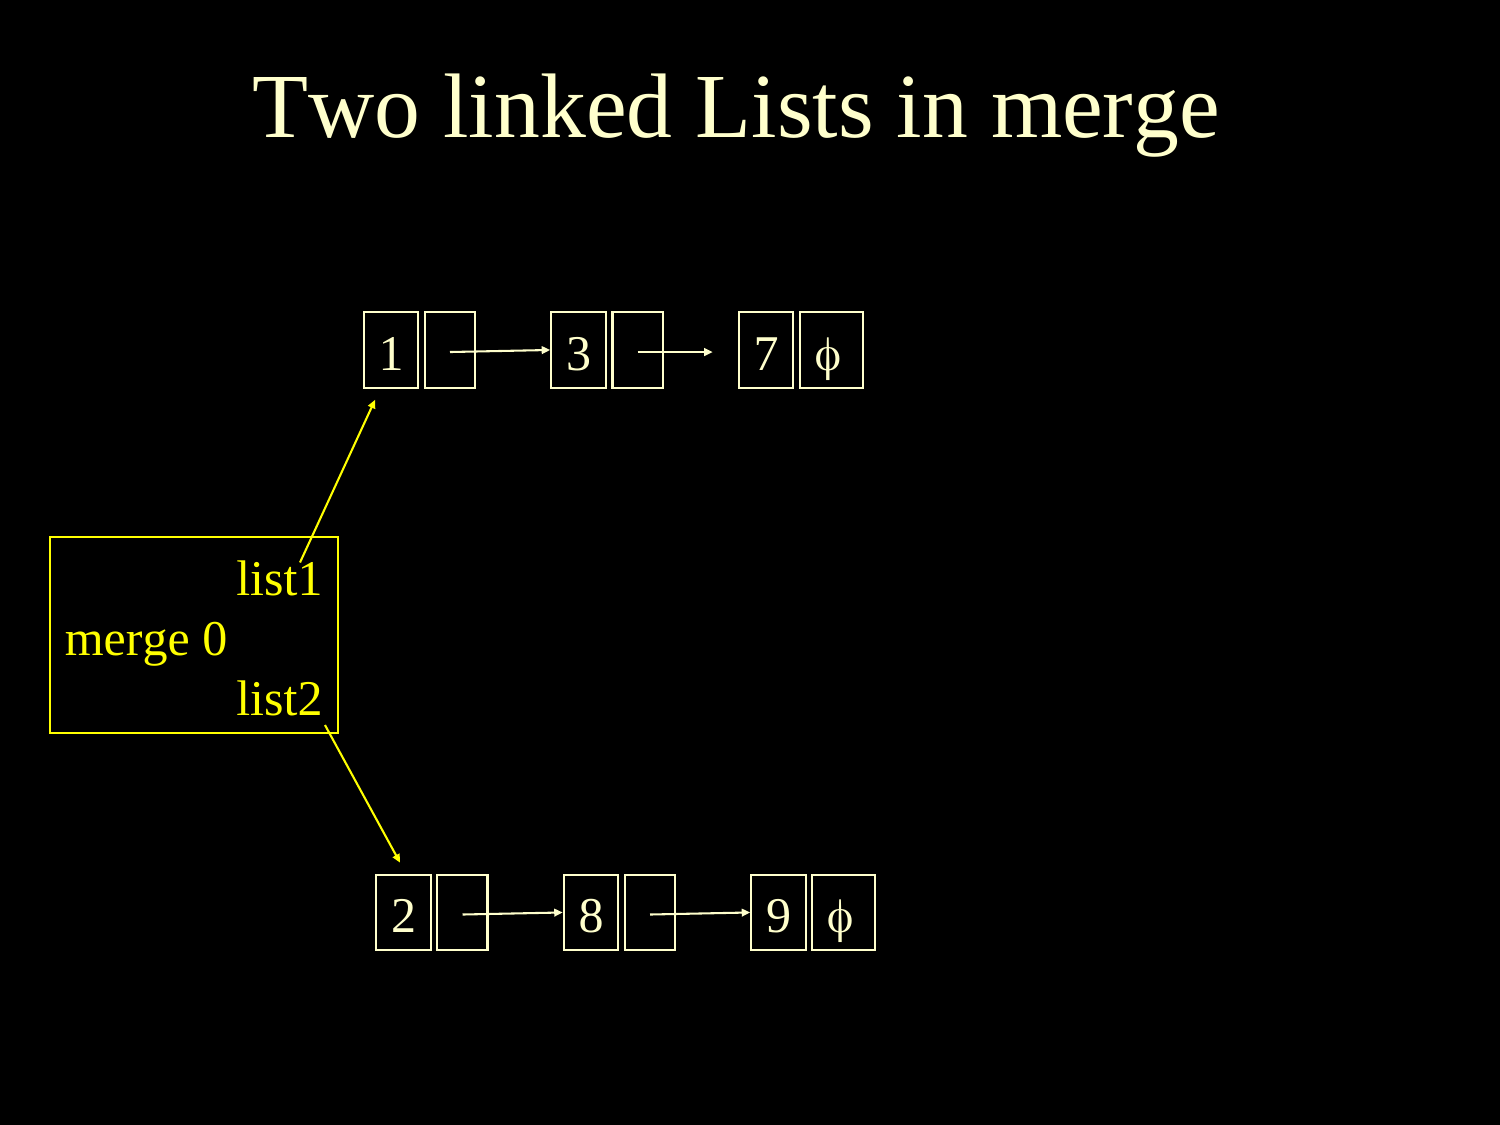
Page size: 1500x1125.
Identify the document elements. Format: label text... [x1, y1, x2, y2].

text_box  [800, 312, 863, 388]
title Two linked Lists in merge [8, 47, 1467, 165]
text_box 2 [376, 874, 431, 951]
text_box list1 merge 0 list2 [50, 537, 338, 733]
text_box  [812, 874, 876, 951]
text_box 3 [551, 312, 606, 388]
text_box 9 [751, 874, 806, 951]
text_box 8 [563, 874, 619, 951]
text_box 1 [363, 312, 419, 388]
text_box 7 [738, 312, 794, 388]
